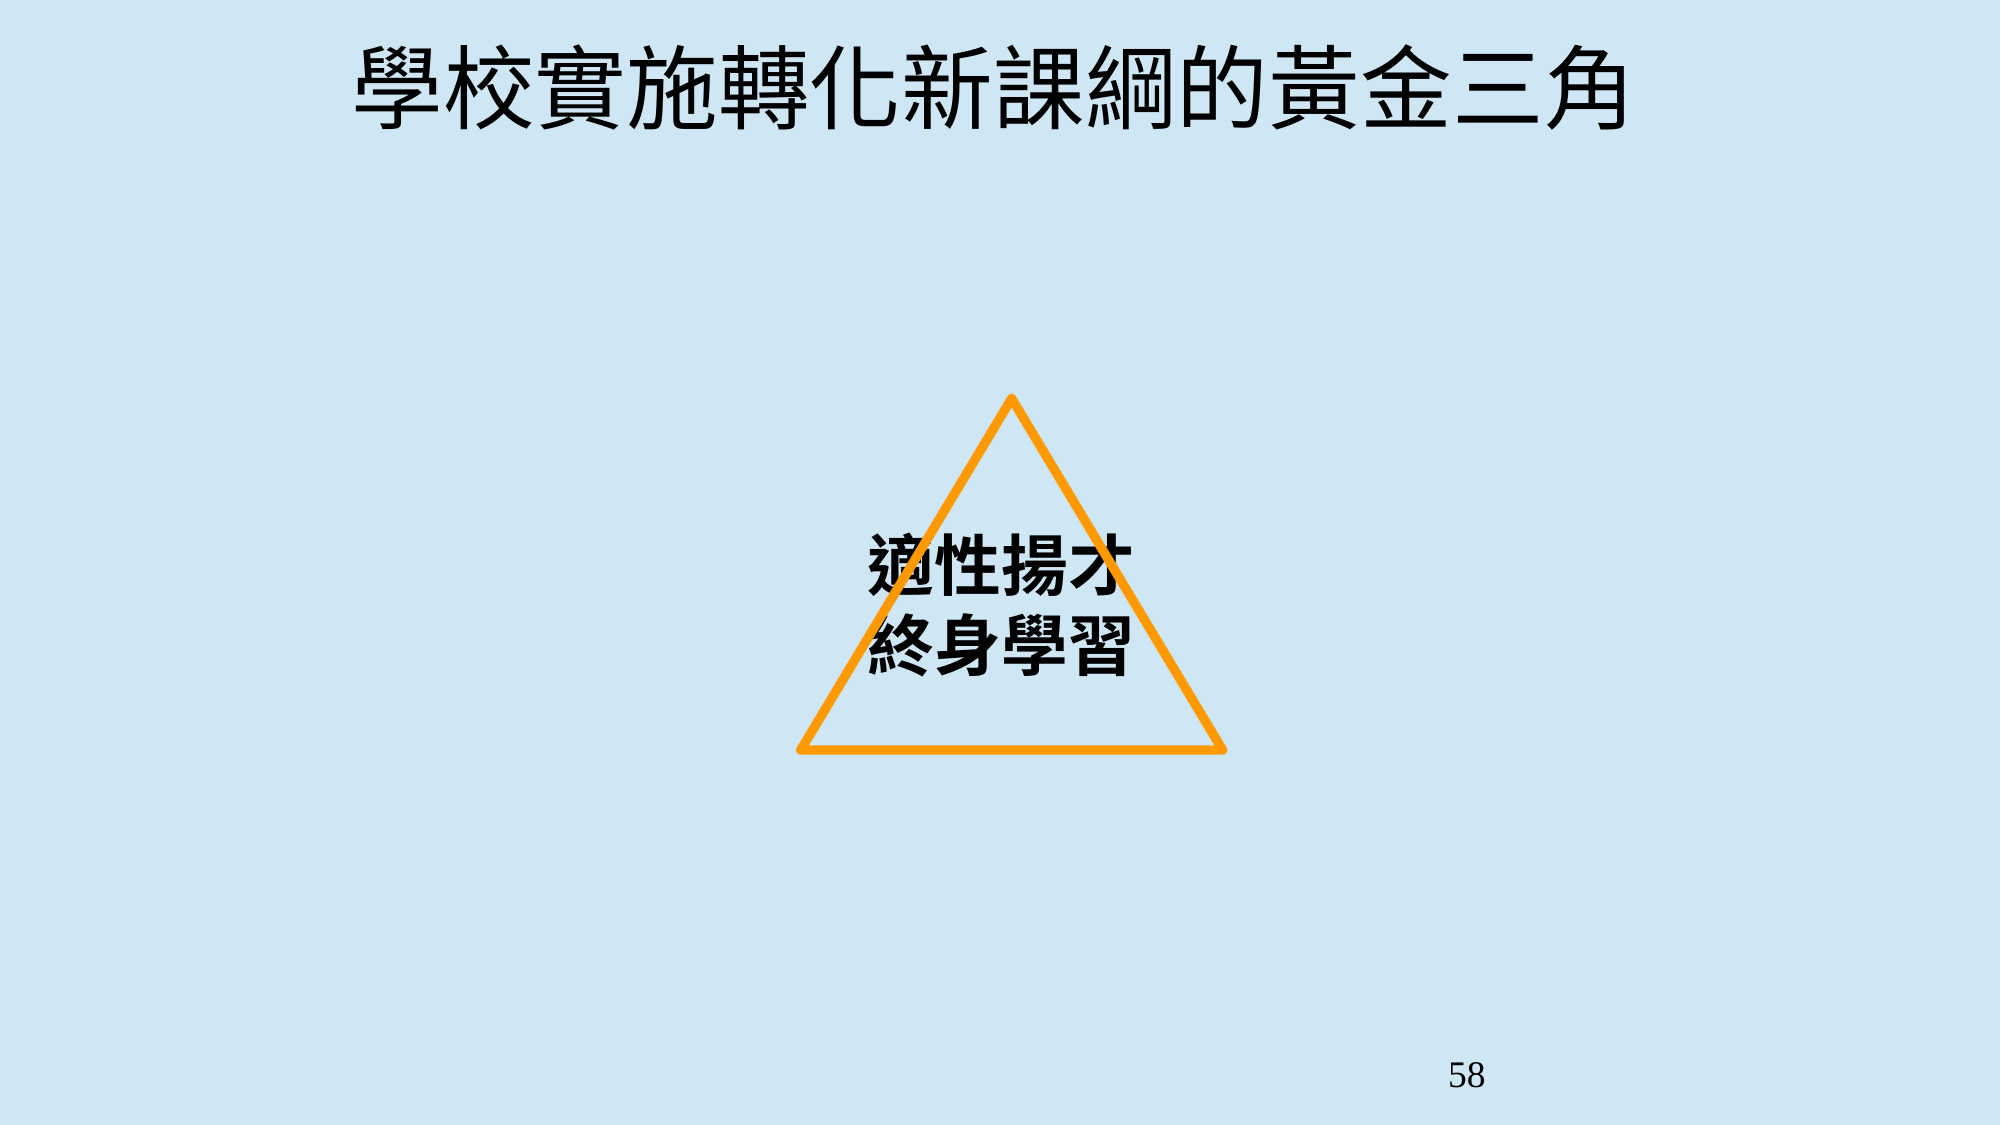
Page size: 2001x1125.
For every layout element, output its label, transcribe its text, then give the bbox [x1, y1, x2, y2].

slide_number <編號> [1433, 1042, 1900, 1103]
picture [373, 210, 1638, 1071]
text_box 適性揚才 終身學習 [1083, 515, 1179, 675]
text_box 適性揚才 終身學習 [824, 515, 941, 693]
text_box [800, 398, 1223, 751]
title 學校實施轉化新課綱的黃金三角 [308, 23, 1679, 197]
